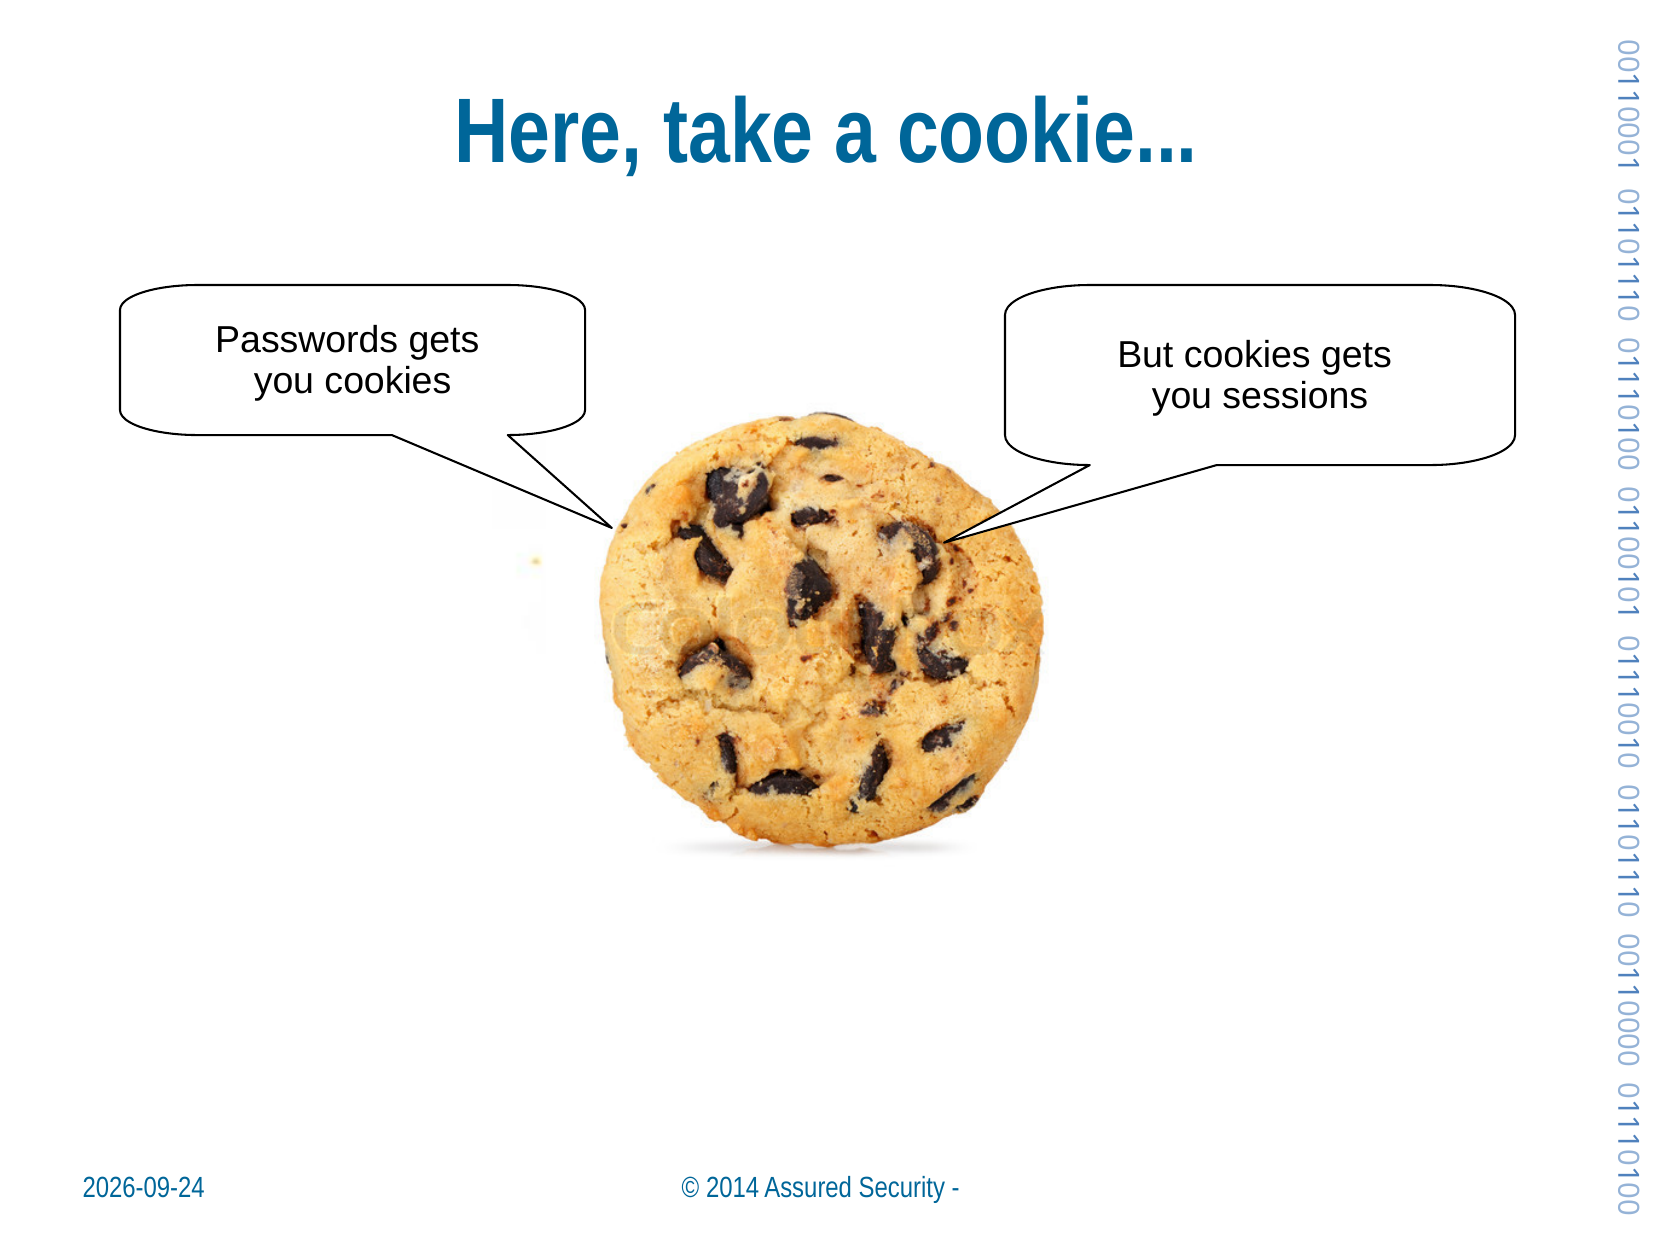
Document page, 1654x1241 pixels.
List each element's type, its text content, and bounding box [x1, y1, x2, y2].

picture [693, 1178, 698, 1189]
text_box But cookies gets you sessions [944, 285, 1516, 543]
title Here, take a cookie... [82, 49, 1571, 211]
picture [492, 374, 1126, 881]
text_box Passwords gets you cookies [120, 285, 612, 528]
